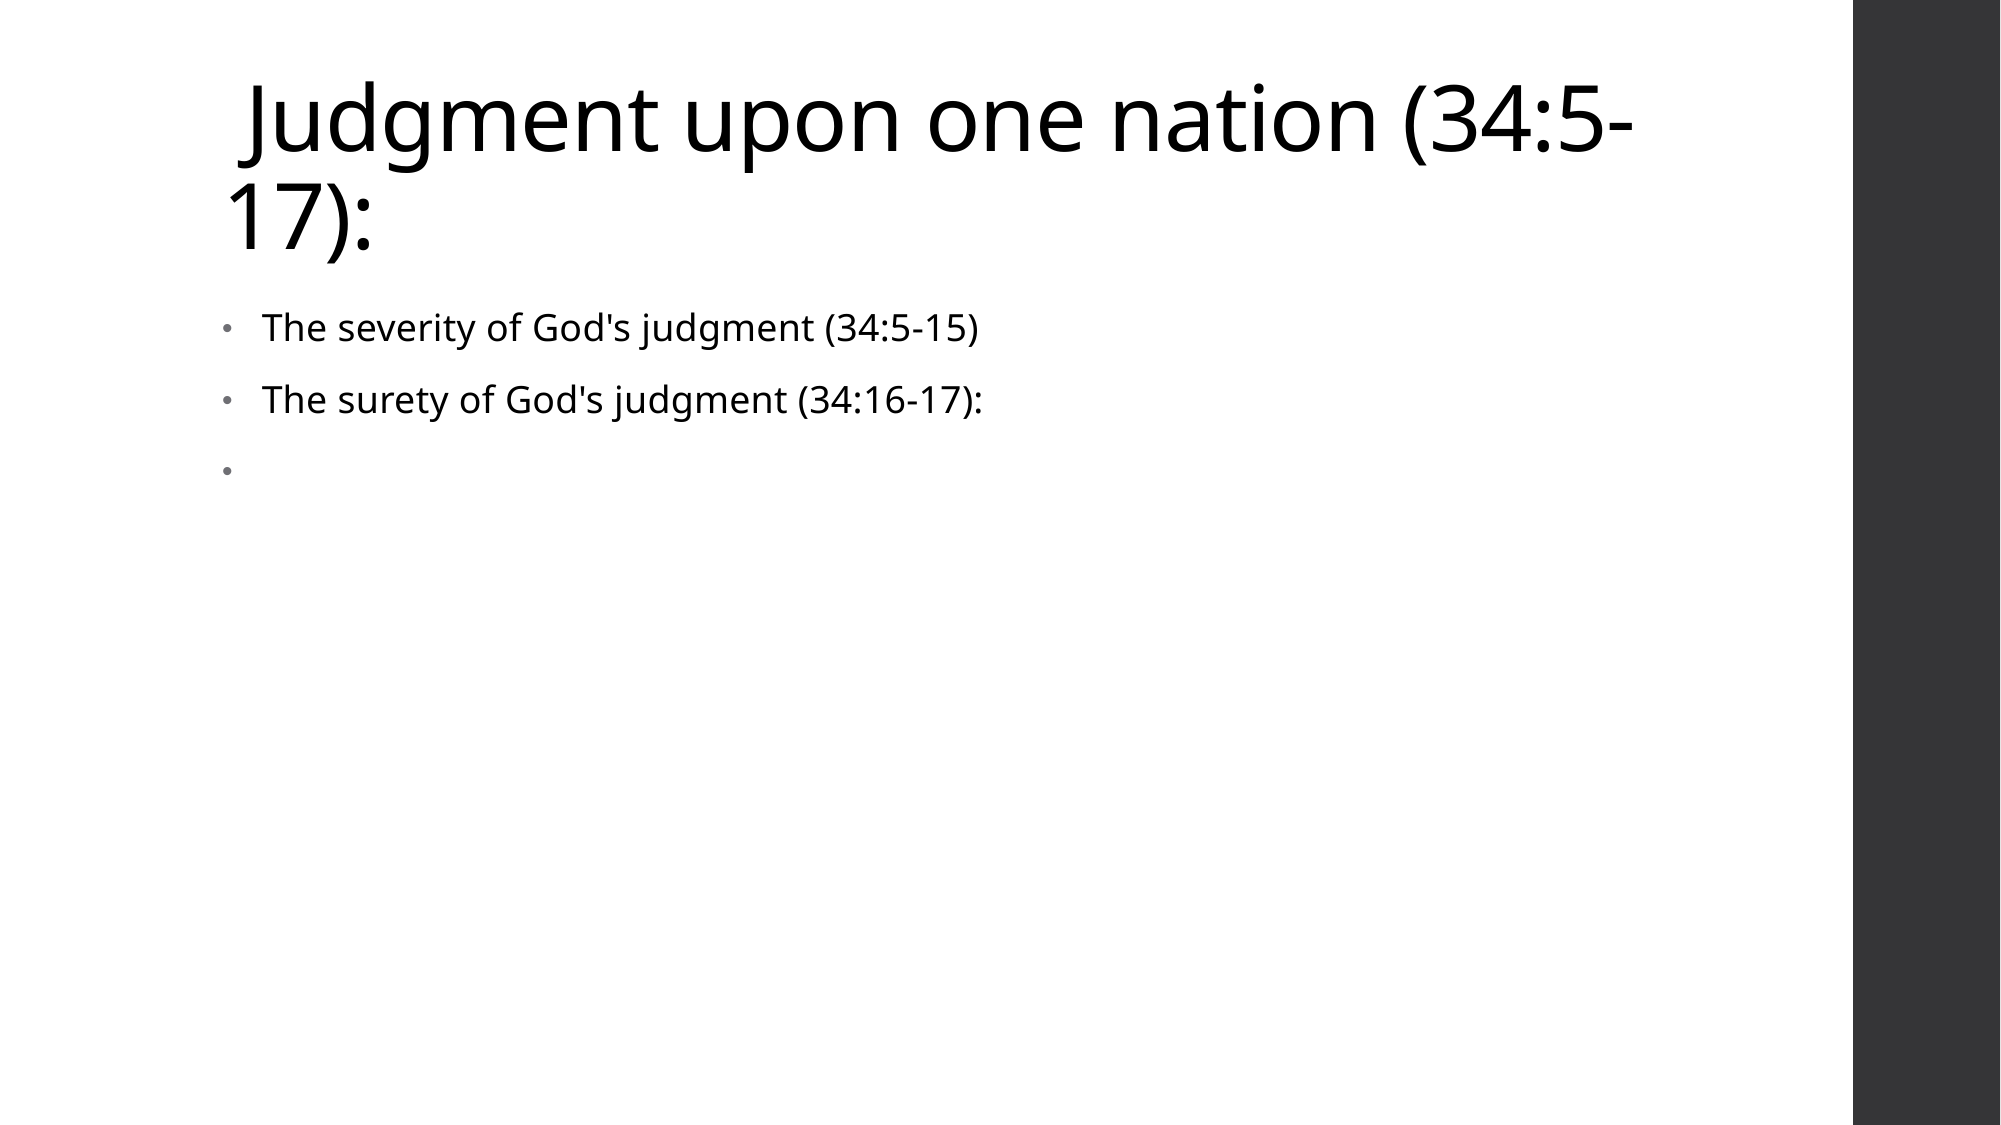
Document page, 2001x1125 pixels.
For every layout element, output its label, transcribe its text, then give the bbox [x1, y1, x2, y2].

title Judgment upon one nation (34:5-17): [206, 60, 1797, 278]
list The severity of God's judgment (34:5-15) The surety of God's judgment (34:16-17): [206, 299, 1617, 1014]
